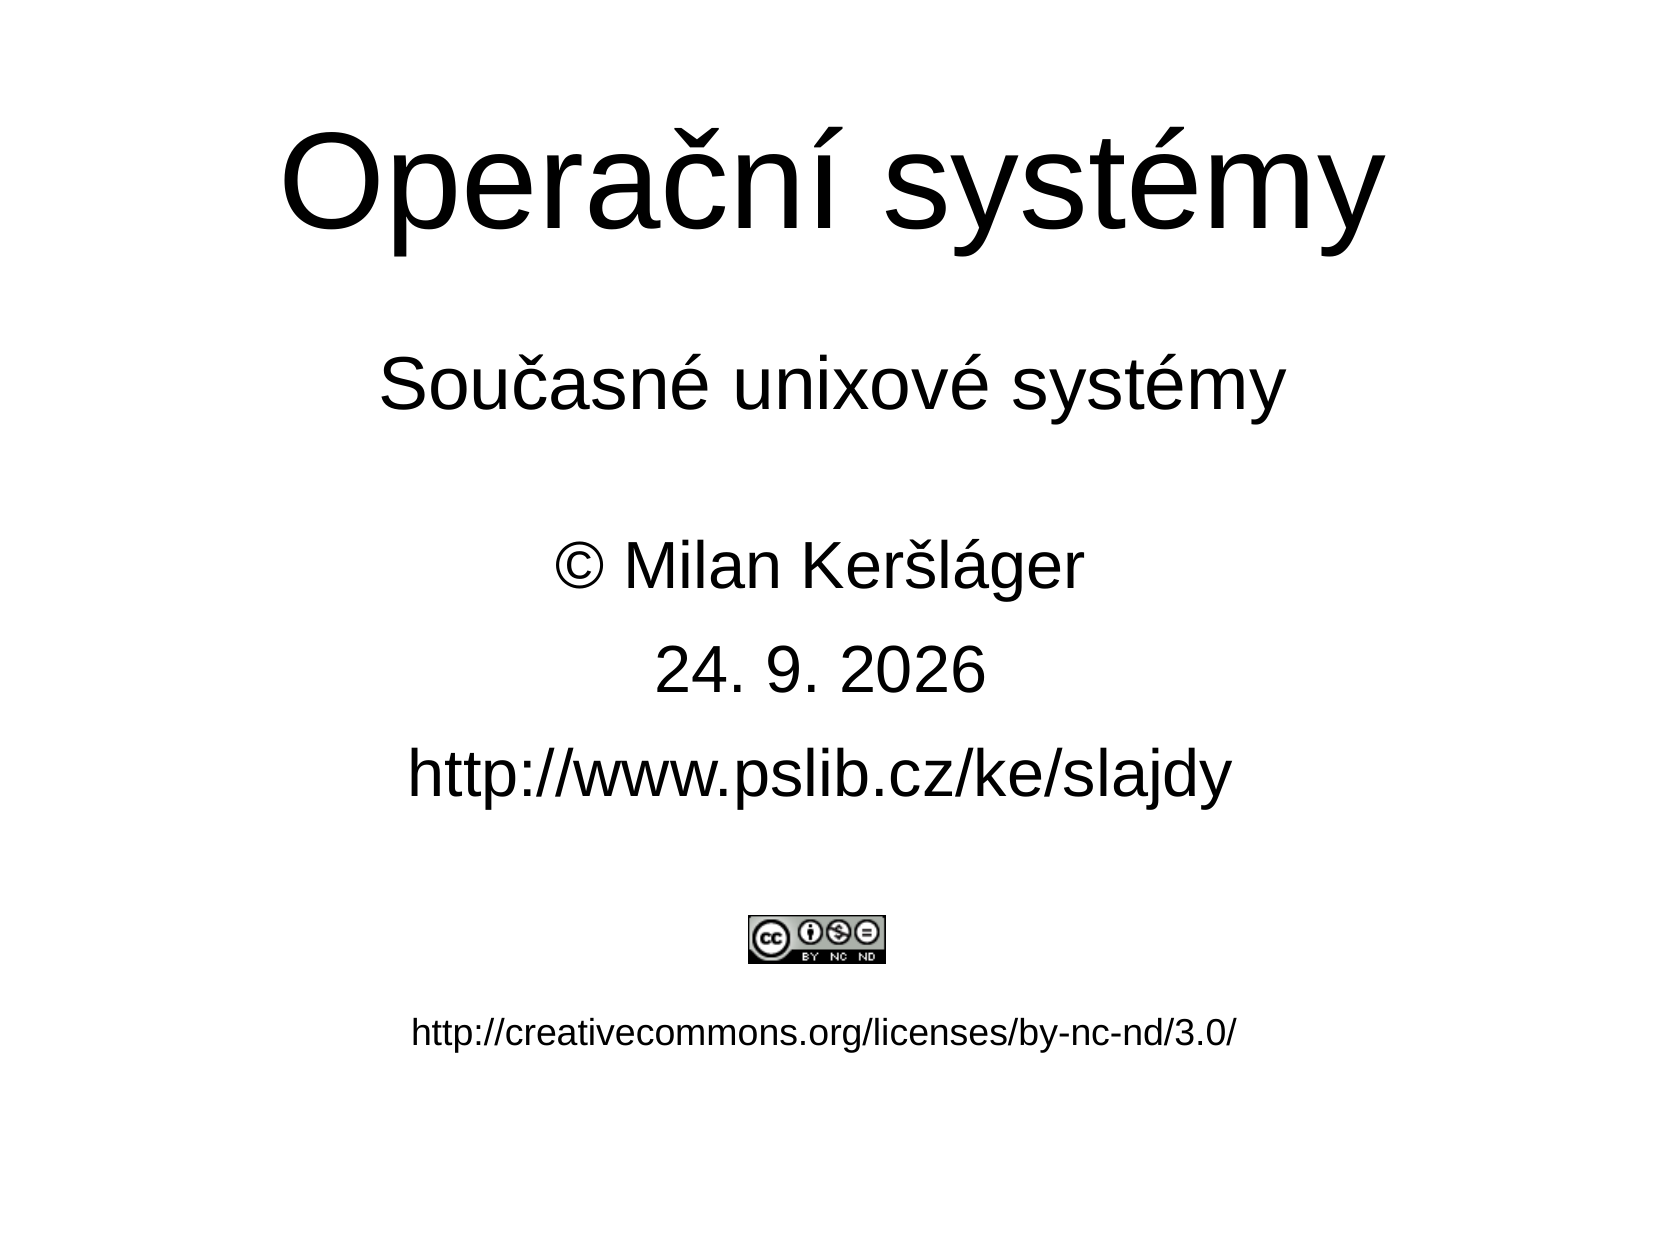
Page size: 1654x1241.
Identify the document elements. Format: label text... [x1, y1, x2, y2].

title Operační systémy Současné unixové systémy [88, 50, 1577, 479]
text_box http://creativecommons.org/licenses/by-nc-nd/3.0/ [337, 1003, 1312, 1061]
list © Milan Keršláger 11.3.2010 http://www.pslib.cz/ke/slajdy [76, 527, 1565, 916]
picture [748, 915, 886, 964]
